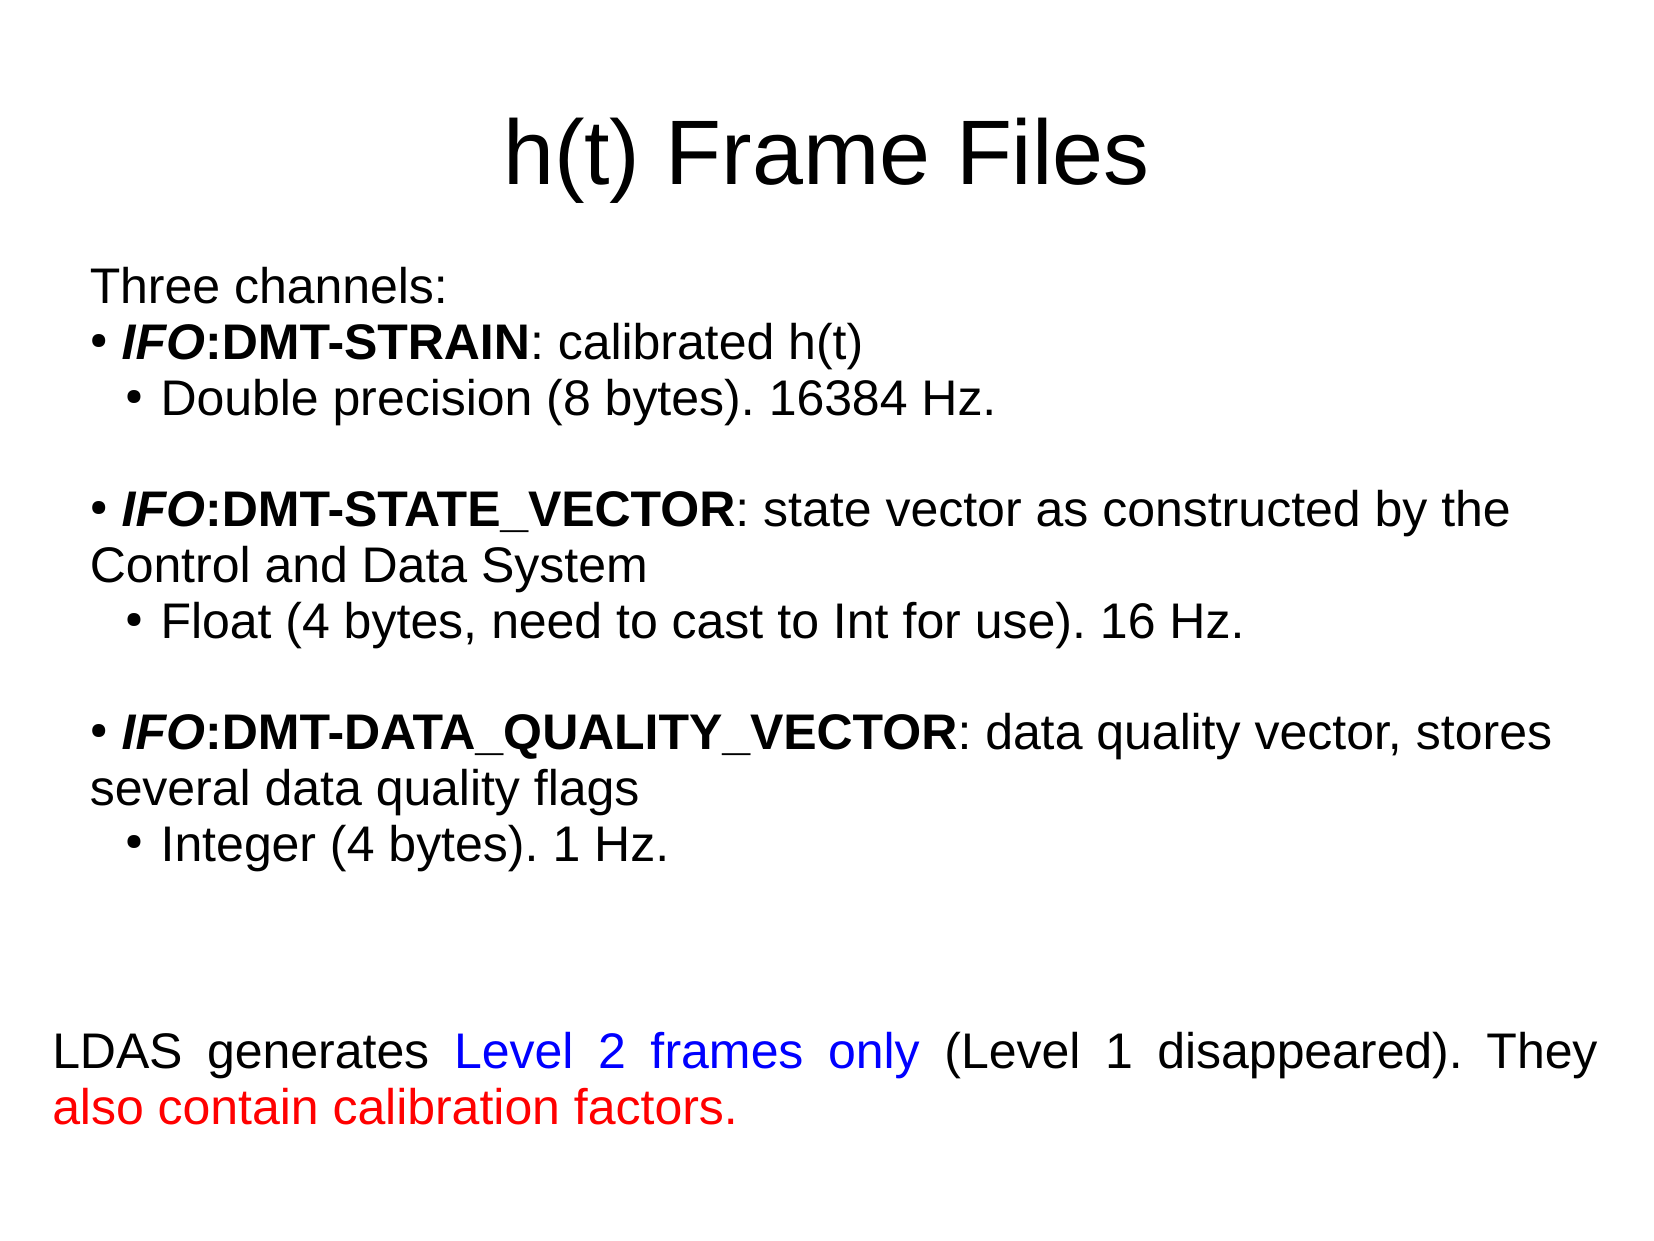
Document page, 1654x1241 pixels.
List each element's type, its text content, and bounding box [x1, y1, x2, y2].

text_box LDAS generates Level 2 frames only (Level 1 disappeared). They also contain calibration factors. [37, 1016, 1613, 1156]
title h(t) Frame Files [82, 56, 1571, 250]
text_box Three channels: IFO:DMT-STRAIN: calibrated h(t) Double precision (8 bytes). 16384 Hz. IFO:DMT-STATE_VECTOR: state vector as constructed by the Control and Data System Float (4 bytes, need to cast to Int for use). 16 Hz. IFO:DMT-DATA_QUALITY_VECTOR: data quality vector, stores several data quality flags Integer (4 bytes). 1 Hz. [75, 251, 1576, 956]
